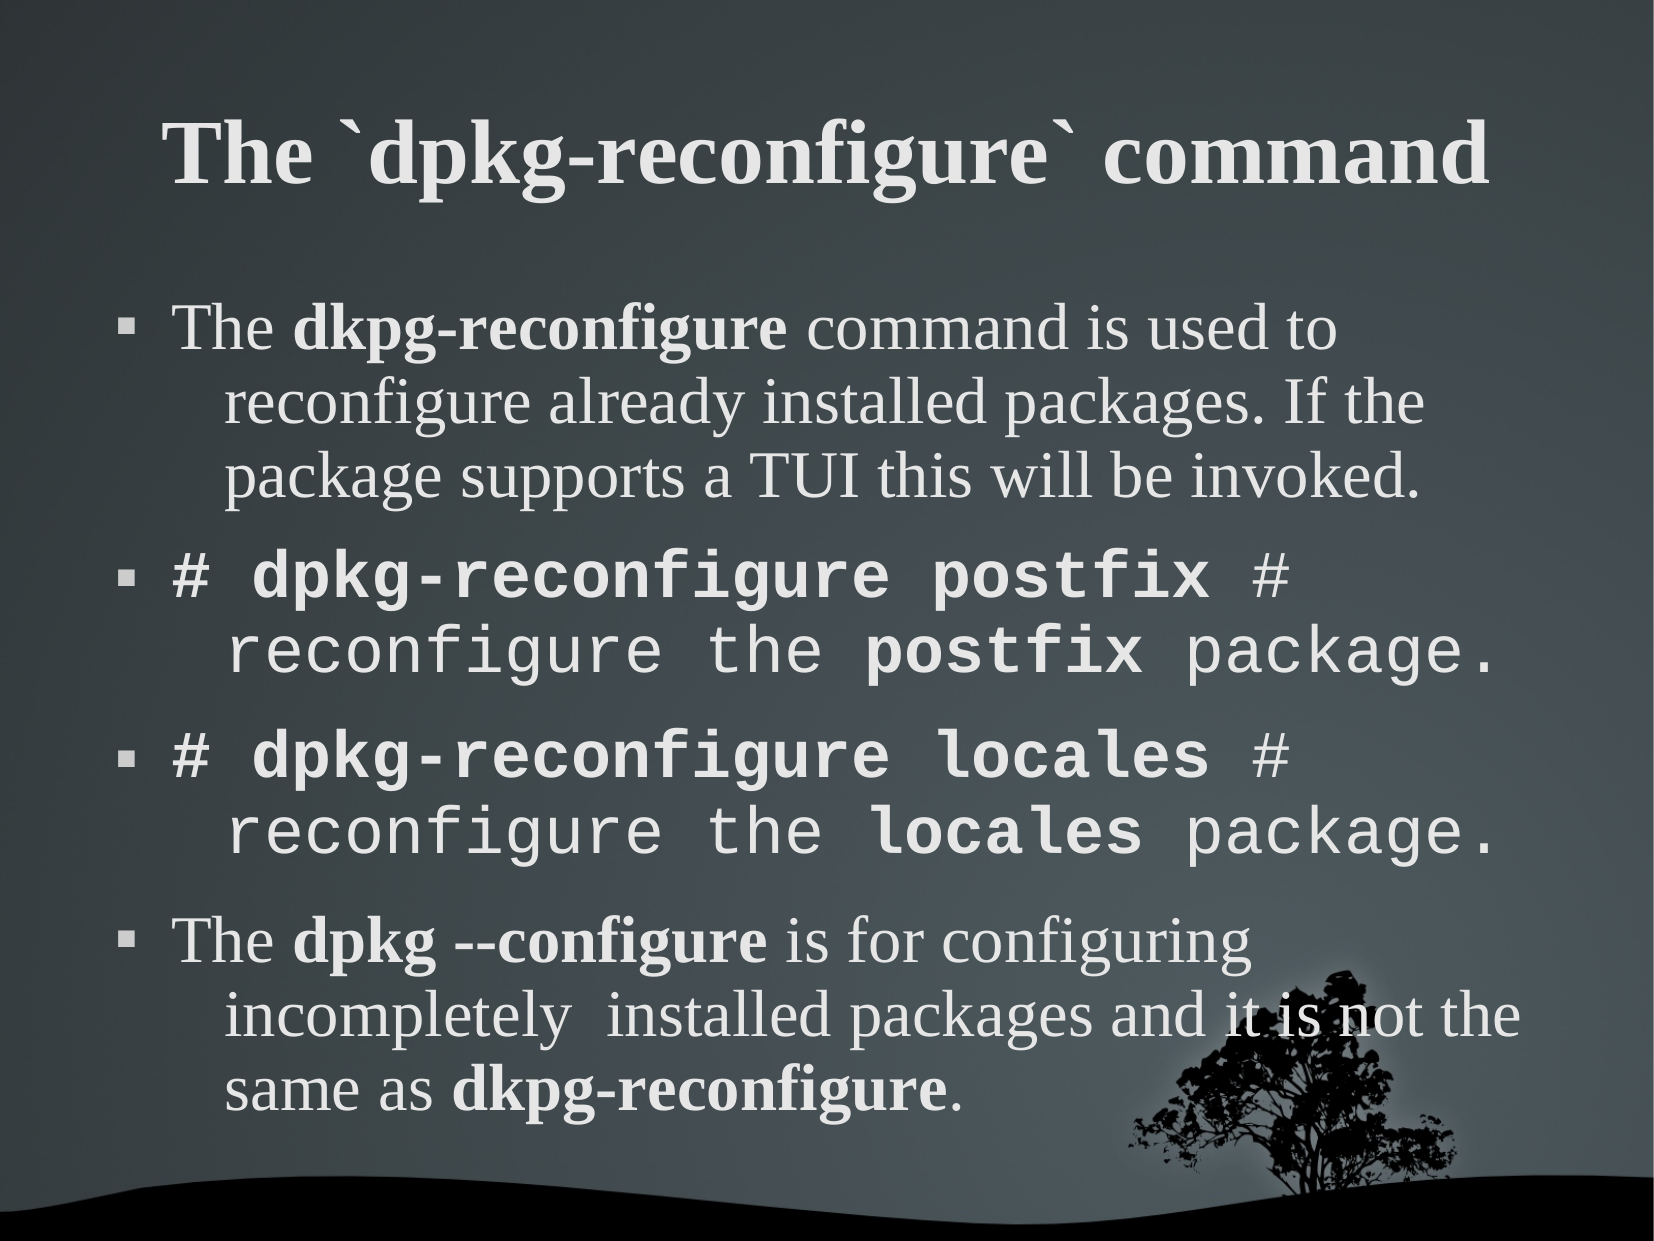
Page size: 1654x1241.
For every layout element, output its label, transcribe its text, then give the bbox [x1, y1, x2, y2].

list The dkpg-reconfigure command is used to reconfigure already installed packages. If the package supports a TUI this will be invoked. # dpkg-reconfigure postfix # reconfigure the postfix package. # dpkg-reconfigure locales # reconfigure the locales package. The dpkg --configure is for configuring incompletely installed packages and it is not the same as dkpg-reconfigure. [82, 290, 1571, 1151]
title The `dpkg-reconfigure` command [82, 49, 1571, 257]
picture [0, 0, 1654, 1241]
